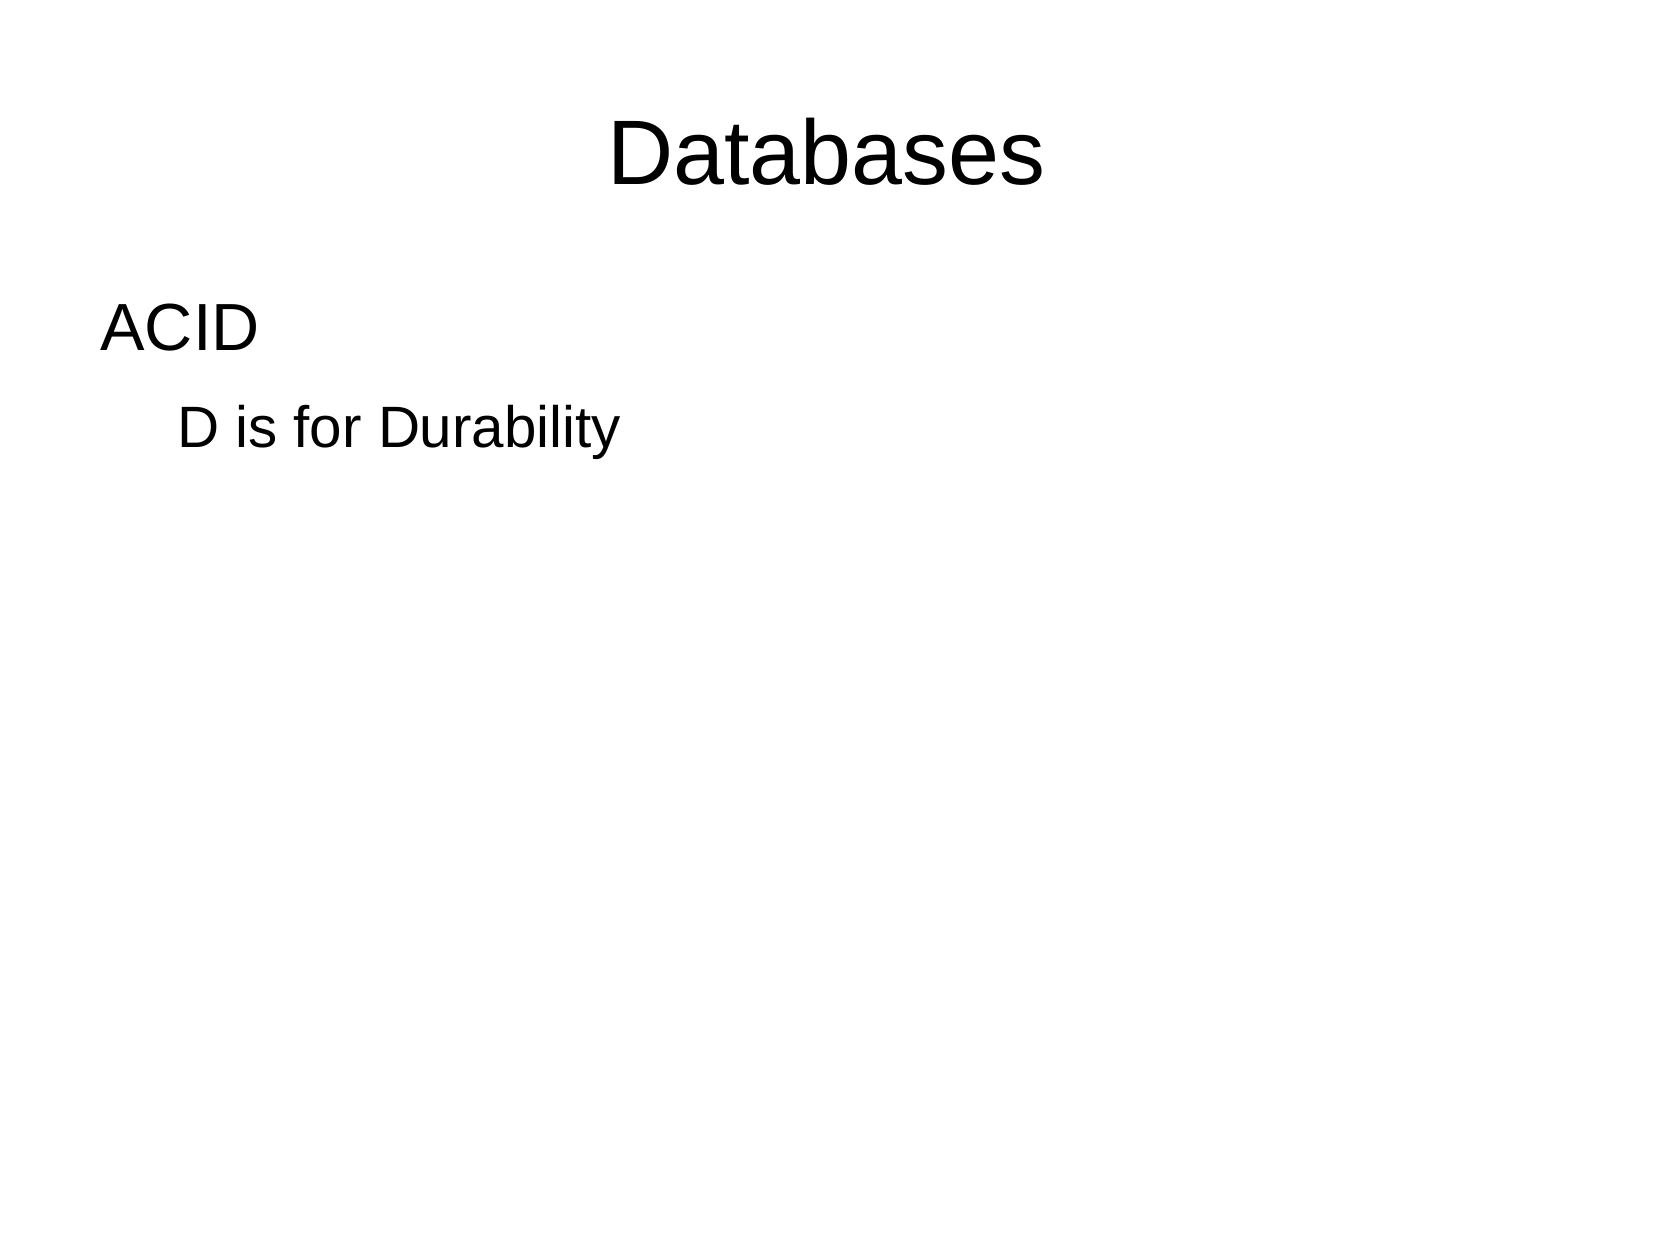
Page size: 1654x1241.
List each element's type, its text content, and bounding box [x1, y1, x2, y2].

list ACID D is for Durability [82, 290, 1571, 1094]
title Databases [82, 56, 1571, 250]
